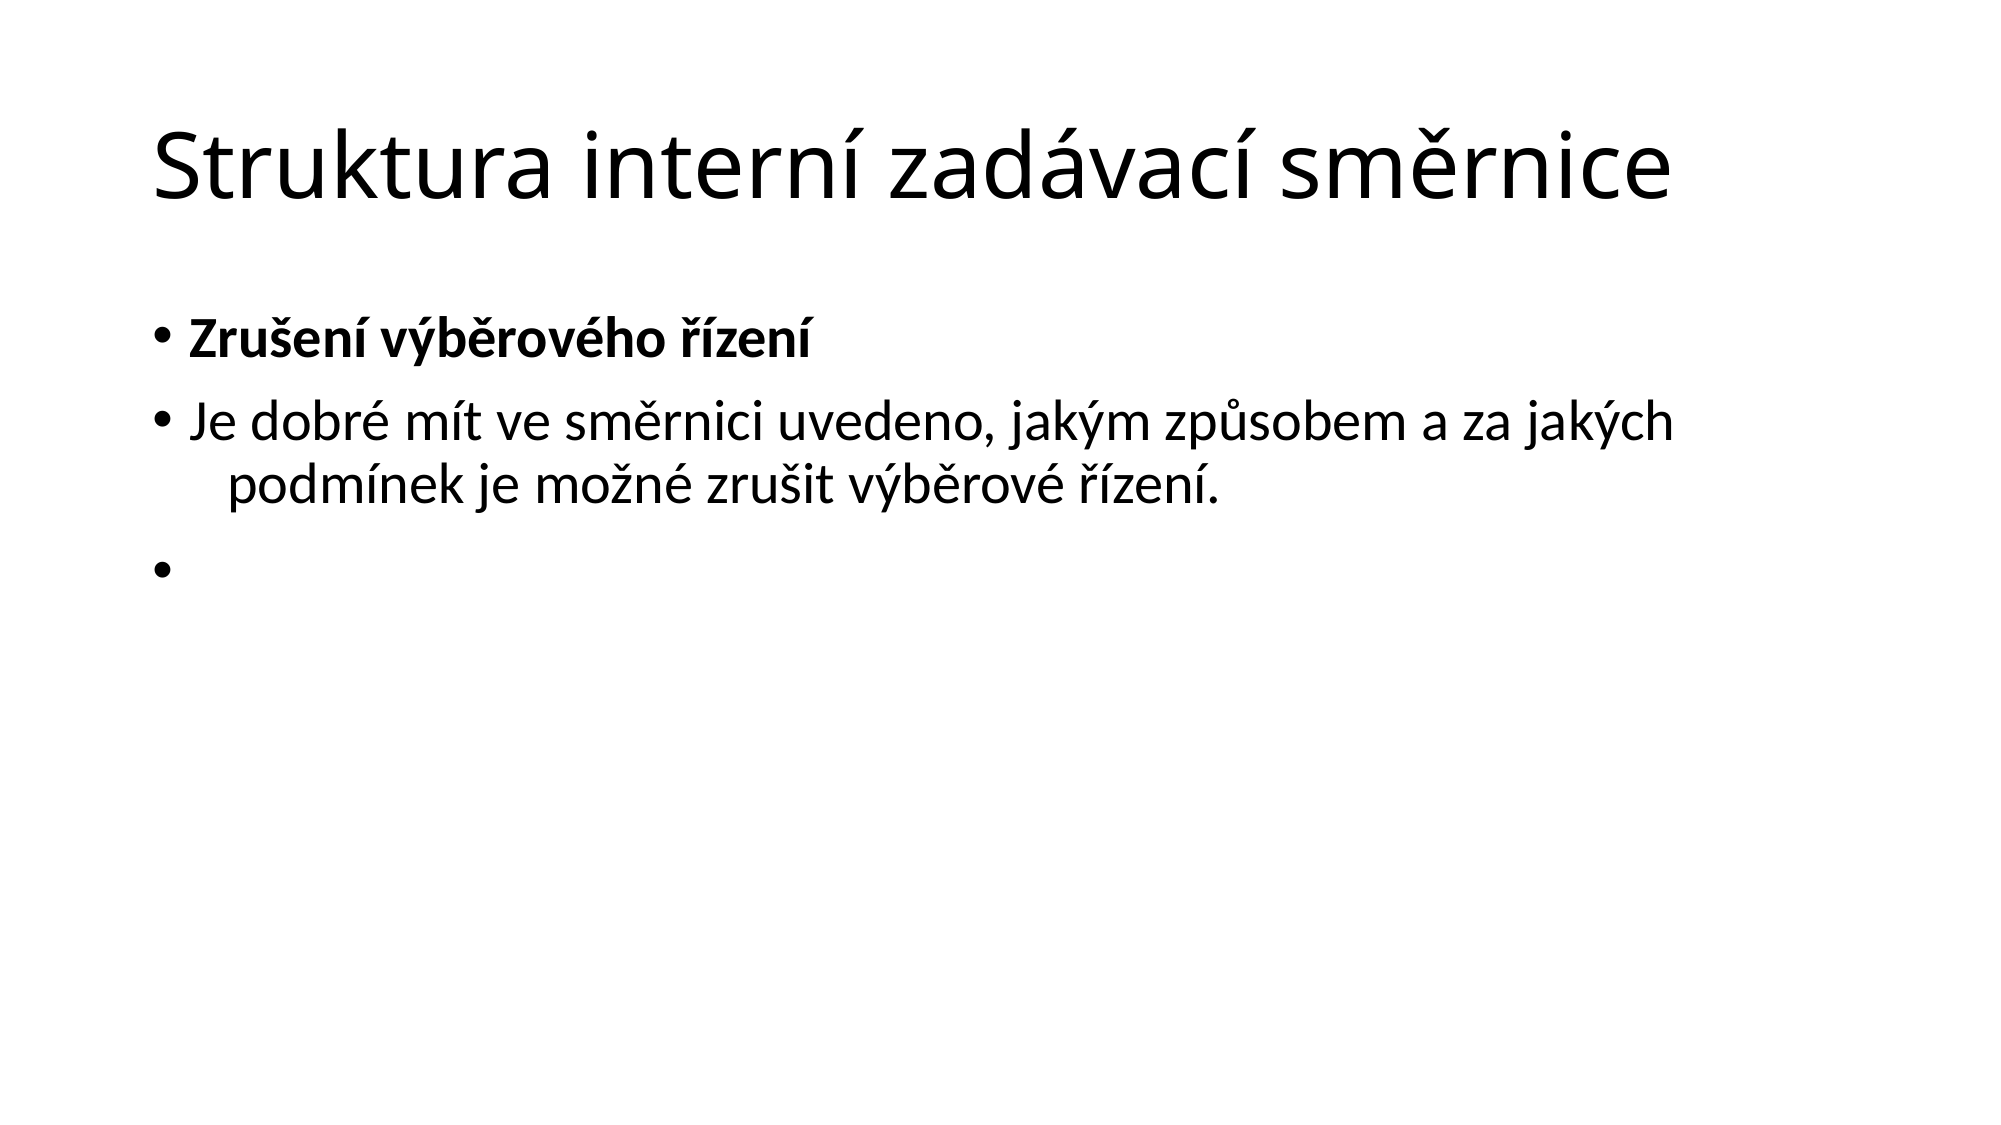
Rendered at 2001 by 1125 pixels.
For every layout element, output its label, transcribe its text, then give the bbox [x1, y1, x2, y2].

title Struktura interní zadávací směrnice [137, 59, 1863, 278]
list Zrušení výběrového řízení Je dobré mít ve směrnici uvedeno, jakým způsobem a za jakých podmínek je možné zrušit výběrové řízení. [137, 299, 1863, 1014]
